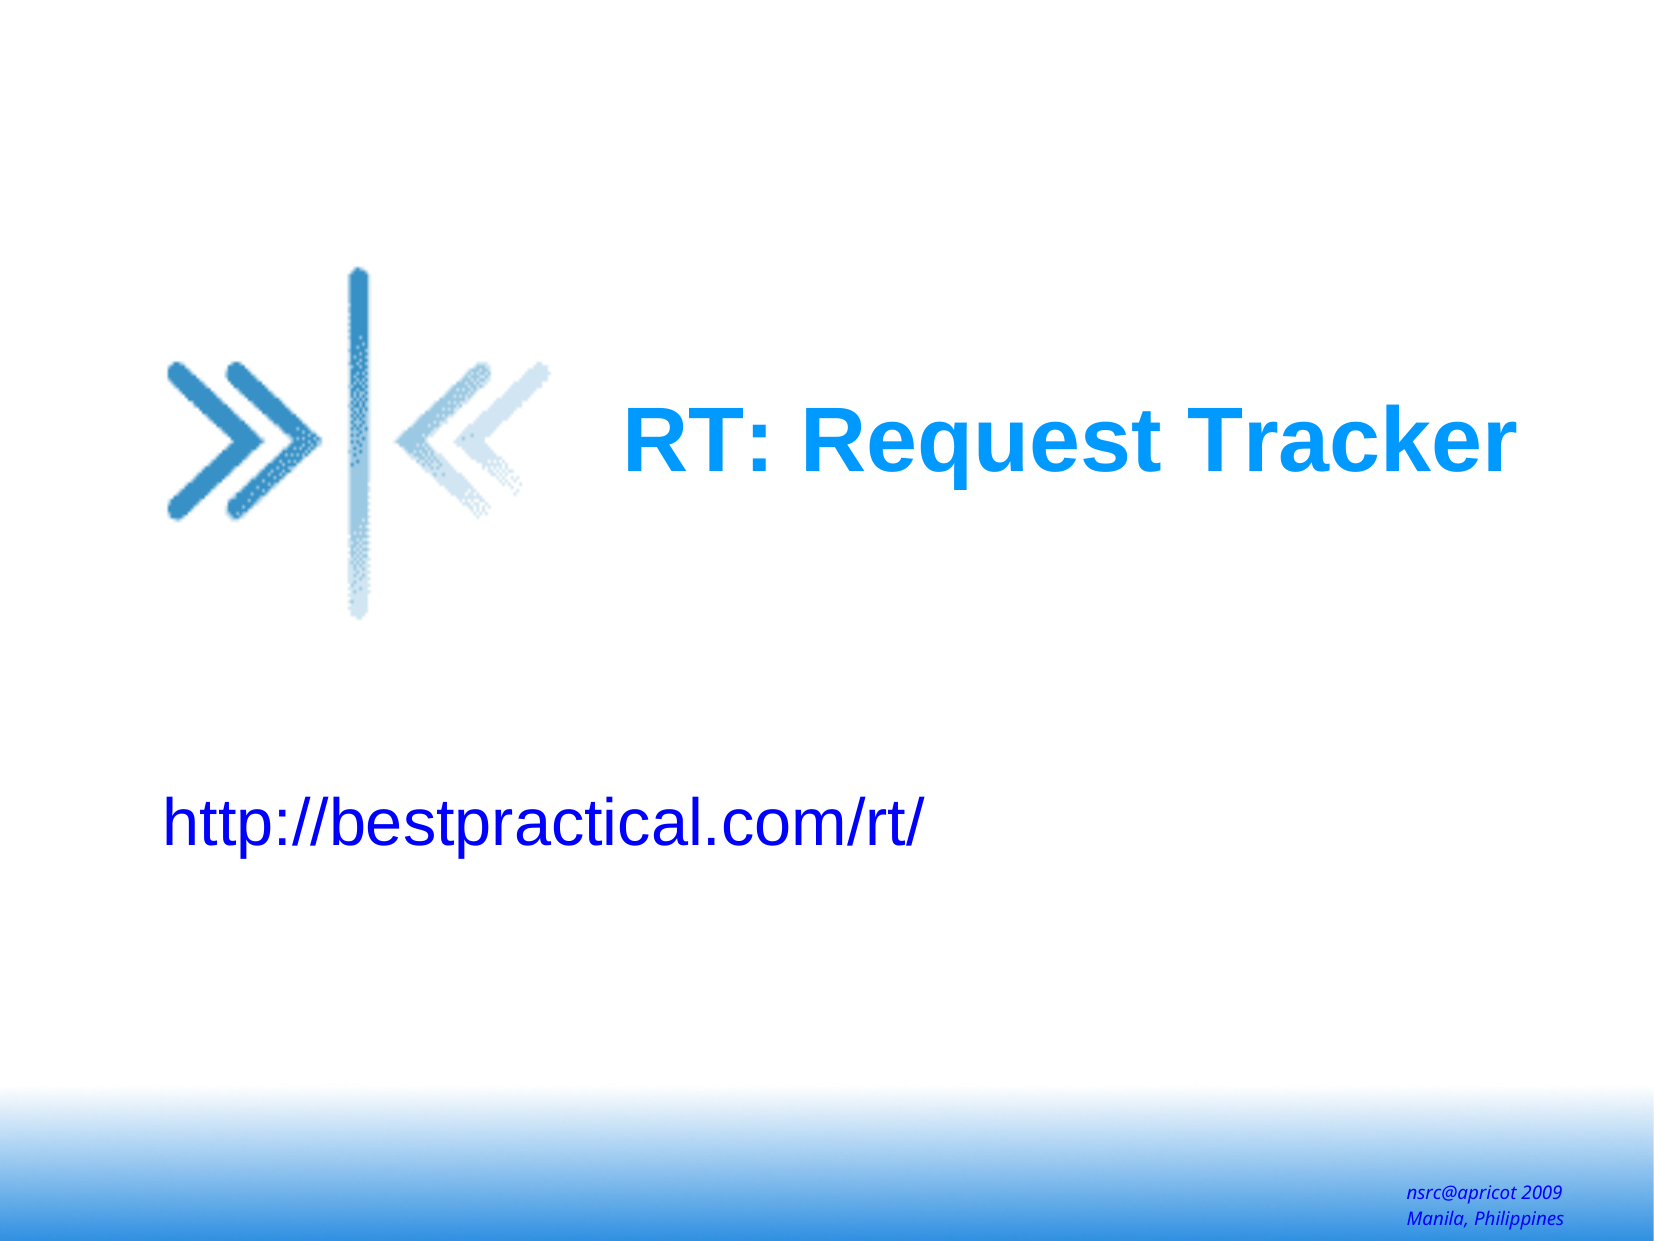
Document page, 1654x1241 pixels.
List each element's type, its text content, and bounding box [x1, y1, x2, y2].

picture [0, 1083, 1654, 1241]
text_box http://bestpractical.com/rt/ [148, 777, 1386, 868]
text_box RT: Request Tracker [607, 380, 1583, 499]
picture [163, 262, 563, 637]
